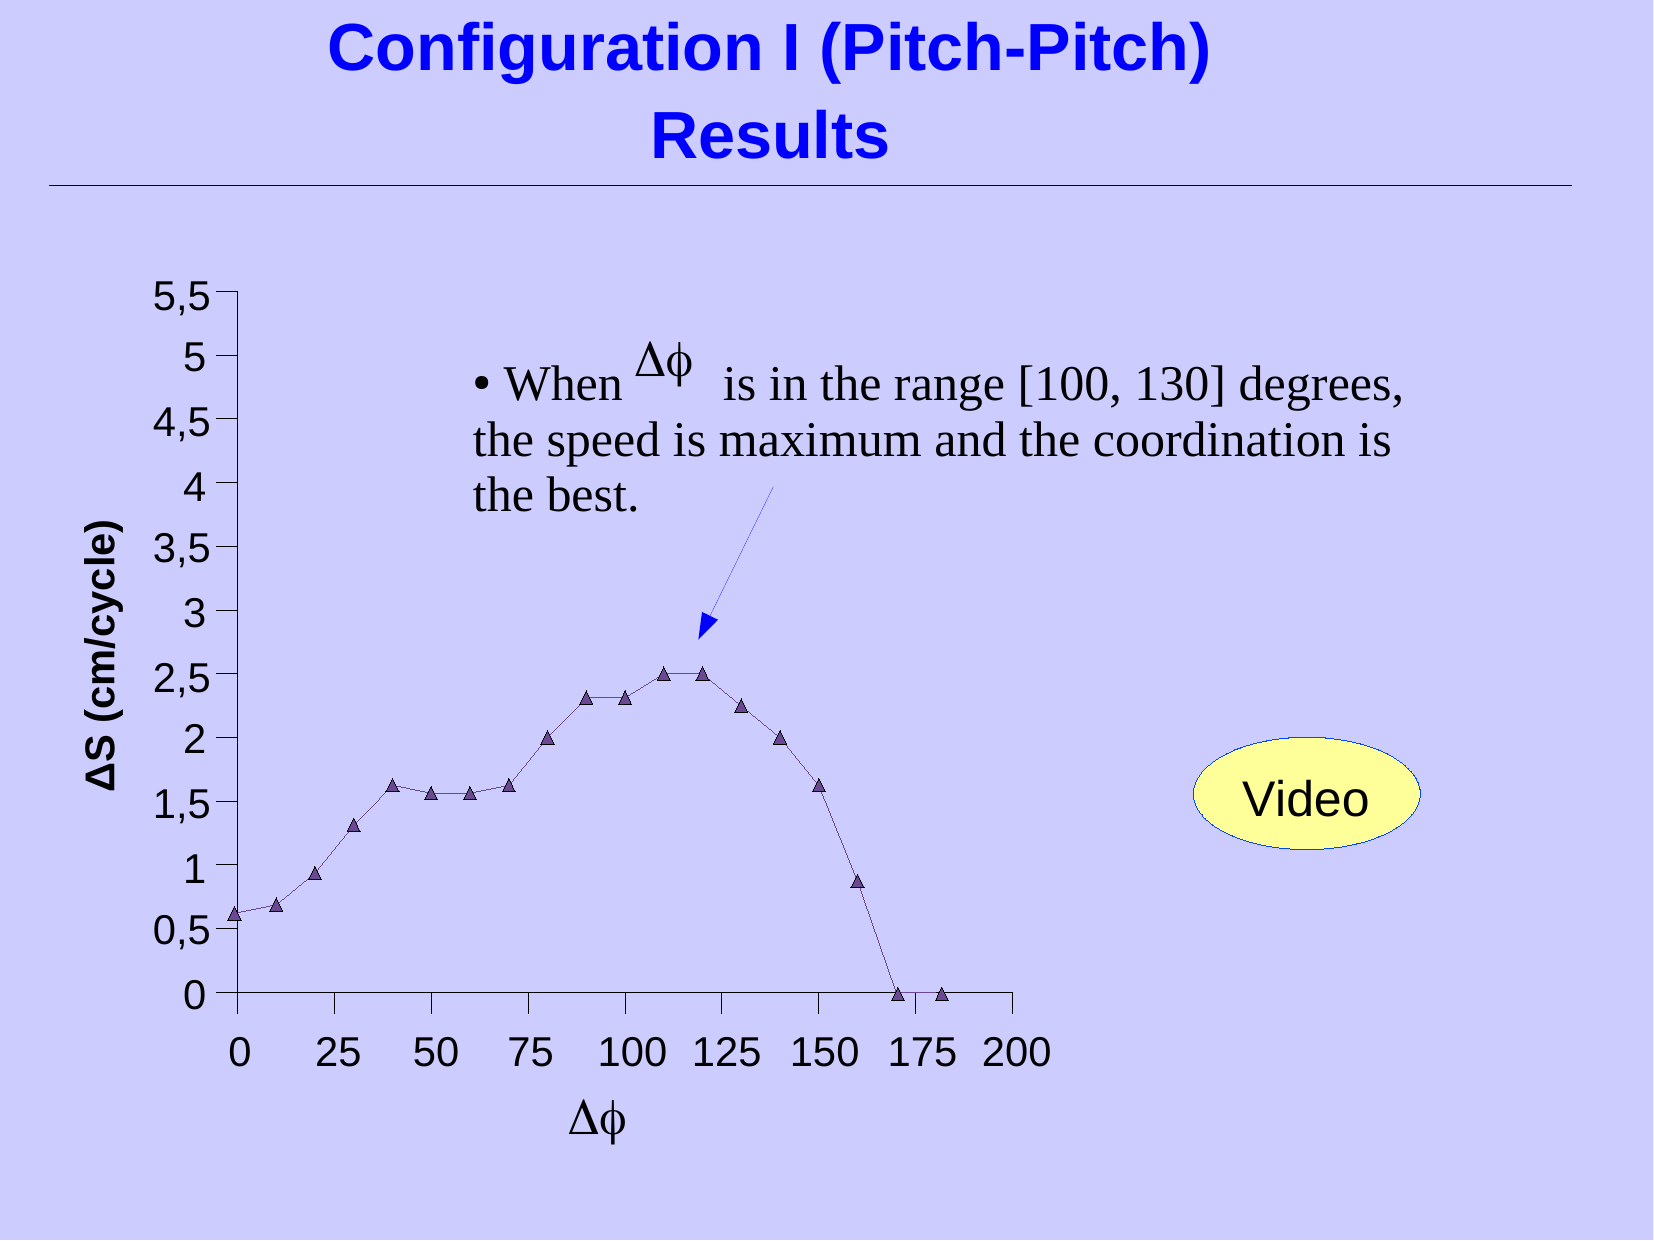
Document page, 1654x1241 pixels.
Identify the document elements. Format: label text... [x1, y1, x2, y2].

text_box [385, 778, 400, 792]
text_box [734, 698, 748, 713]
text_box 4 [183, 463, 207, 516]
text_box 0 [183, 971, 207, 1025]
text_box [850, 874, 865, 888]
text_box 0 [228, 1029, 252, 1082]
text_box 1 [183, 845, 207, 899]
text_box 5,5 [152, 272, 212, 325]
text_box 125 [691, 1029, 762, 1082]
text_box 4,5 [152, 398, 212, 451]
text_box Df [634, 340, 694, 409]
text_box [618, 690, 632, 705]
title Configuration I (Pitch-Pitch) Results [132, 0, 1408, 181]
text_box 100 [597, 1029, 668, 1082]
text_box [1193, 737, 1421, 850]
text_box [657, 666, 671, 681]
text_box Df [567, 1098, 627, 1167]
text_box 25 [314, 1029, 362, 1082]
text_box 3,5 [152, 524, 212, 577]
text_box 175 [887, 1029, 958, 1082]
text_box ΔS (cm/cycle) [76, 492, 131, 793]
text_box 2,5 [152, 654, 212, 708]
text_box [502, 778, 516, 792]
text_box [579, 690, 593, 705]
text_box [935, 987, 949, 1001]
text_box [227, 906, 242, 921]
text_box [347, 818, 361, 832]
text_box 75 [507, 1029, 554, 1082]
text_box Video [1242, 771, 1373, 828]
text_box [424, 786, 438, 800]
text_box [308, 866, 322, 880]
text_box [695, 666, 710, 681]
text_box When is in the range [100, 130] degrees, the speed is maximum and the coordination is the best. [472, 356, 1450, 538]
text_box 5 [183, 333, 207, 386]
text_box 2 [183, 715, 207, 769]
text_box [812, 778, 826, 792]
text_box [891, 987, 905, 1001]
text_box 200 [981, 1029, 1052, 1082]
text_box 0,5 [152, 906, 212, 960]
text_box 1,5 [152, 780, 212, 834]
text_box [540, 730, 555, 745]
text_box 50 [412, 1029, 460, 1082]
text_box 150 [789, 1029, 860, 1082]
text_box [773, 730, 787, 745]
text_box [463, 786, 477, 800]
text_box [269, 897, 283, 912]
text_box 3 [183, 589, 207, 642]
